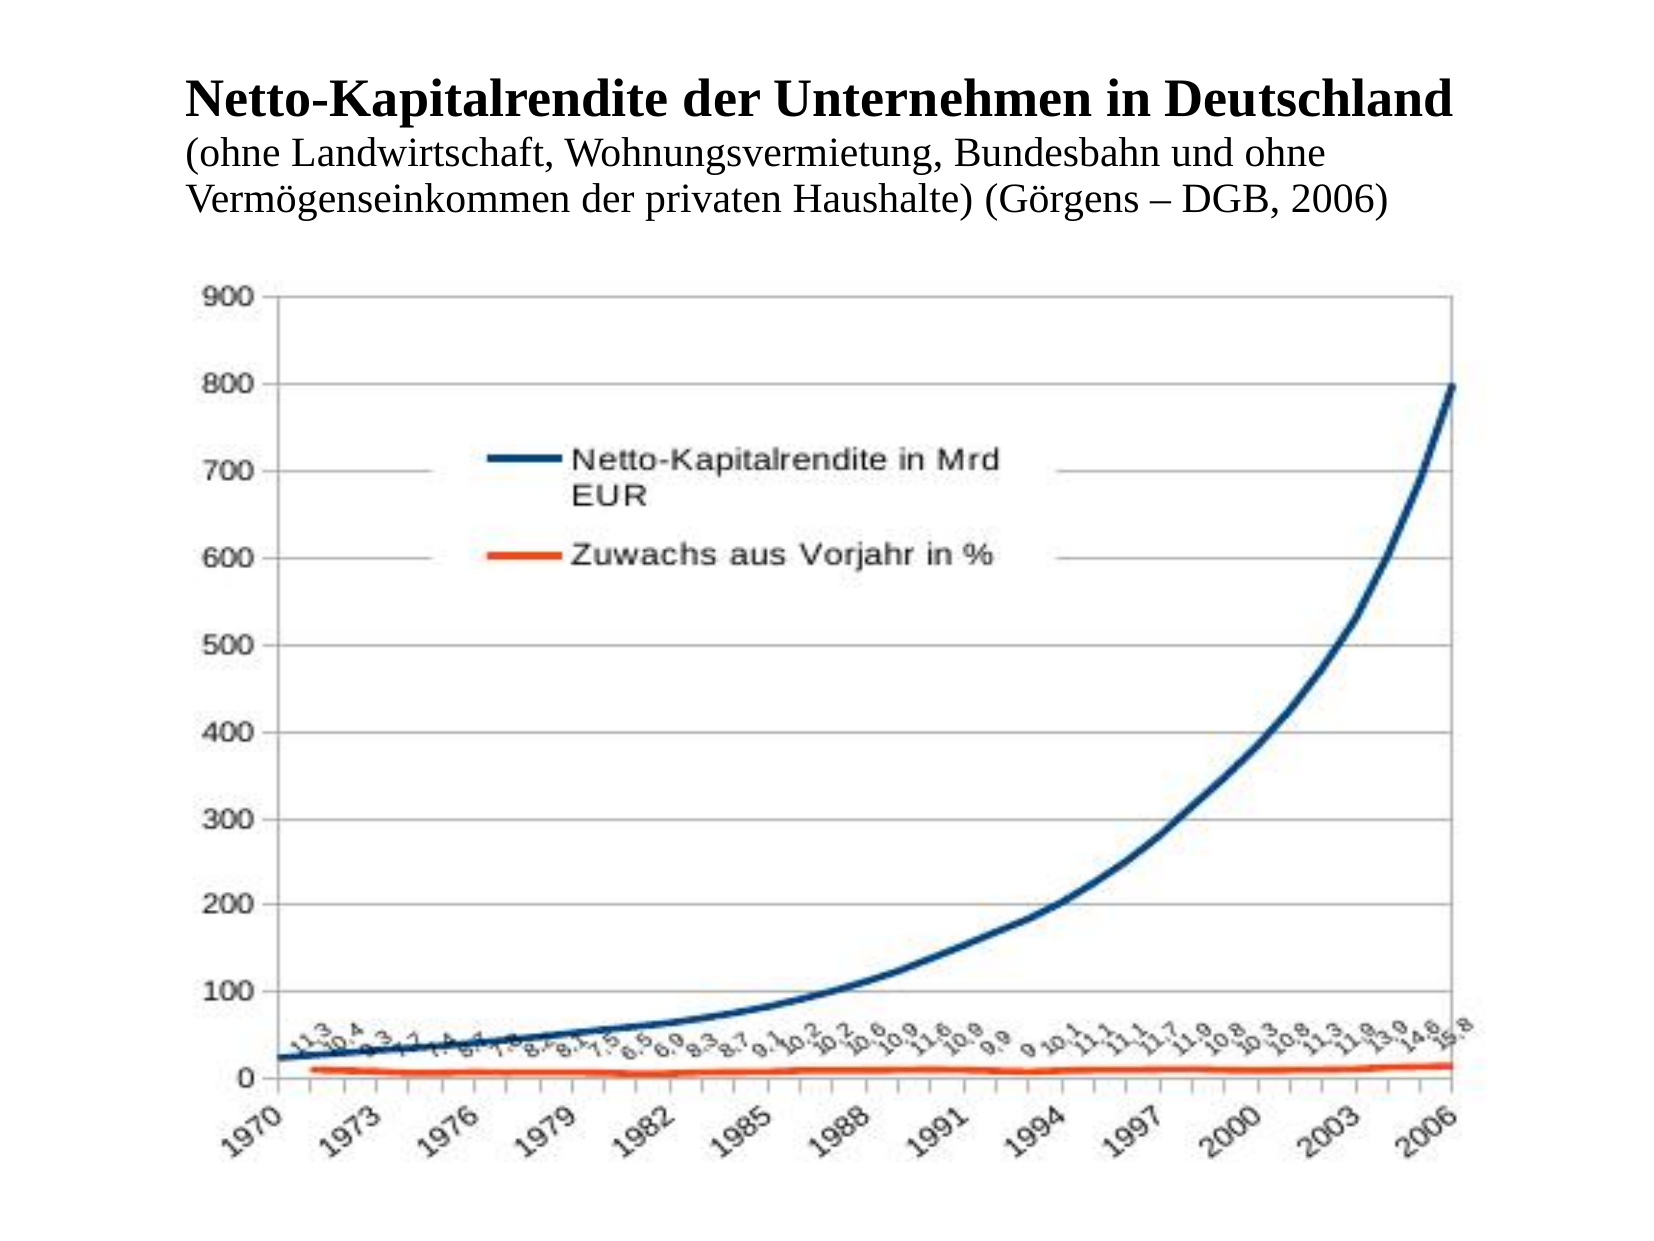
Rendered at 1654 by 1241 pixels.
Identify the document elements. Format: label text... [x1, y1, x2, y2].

text_box Netto-Kapitalrendite der Unternehmen in Deutschland (ohne Landwirtschaft, Wohnungsvermietung, Bundesbahn und ohne Vermögenseinkommen der privaten Haushalte) (Görgens – DGB, 2006) [170, 61, 1553, 238]
picture [148, 240, 1506, 1196]
